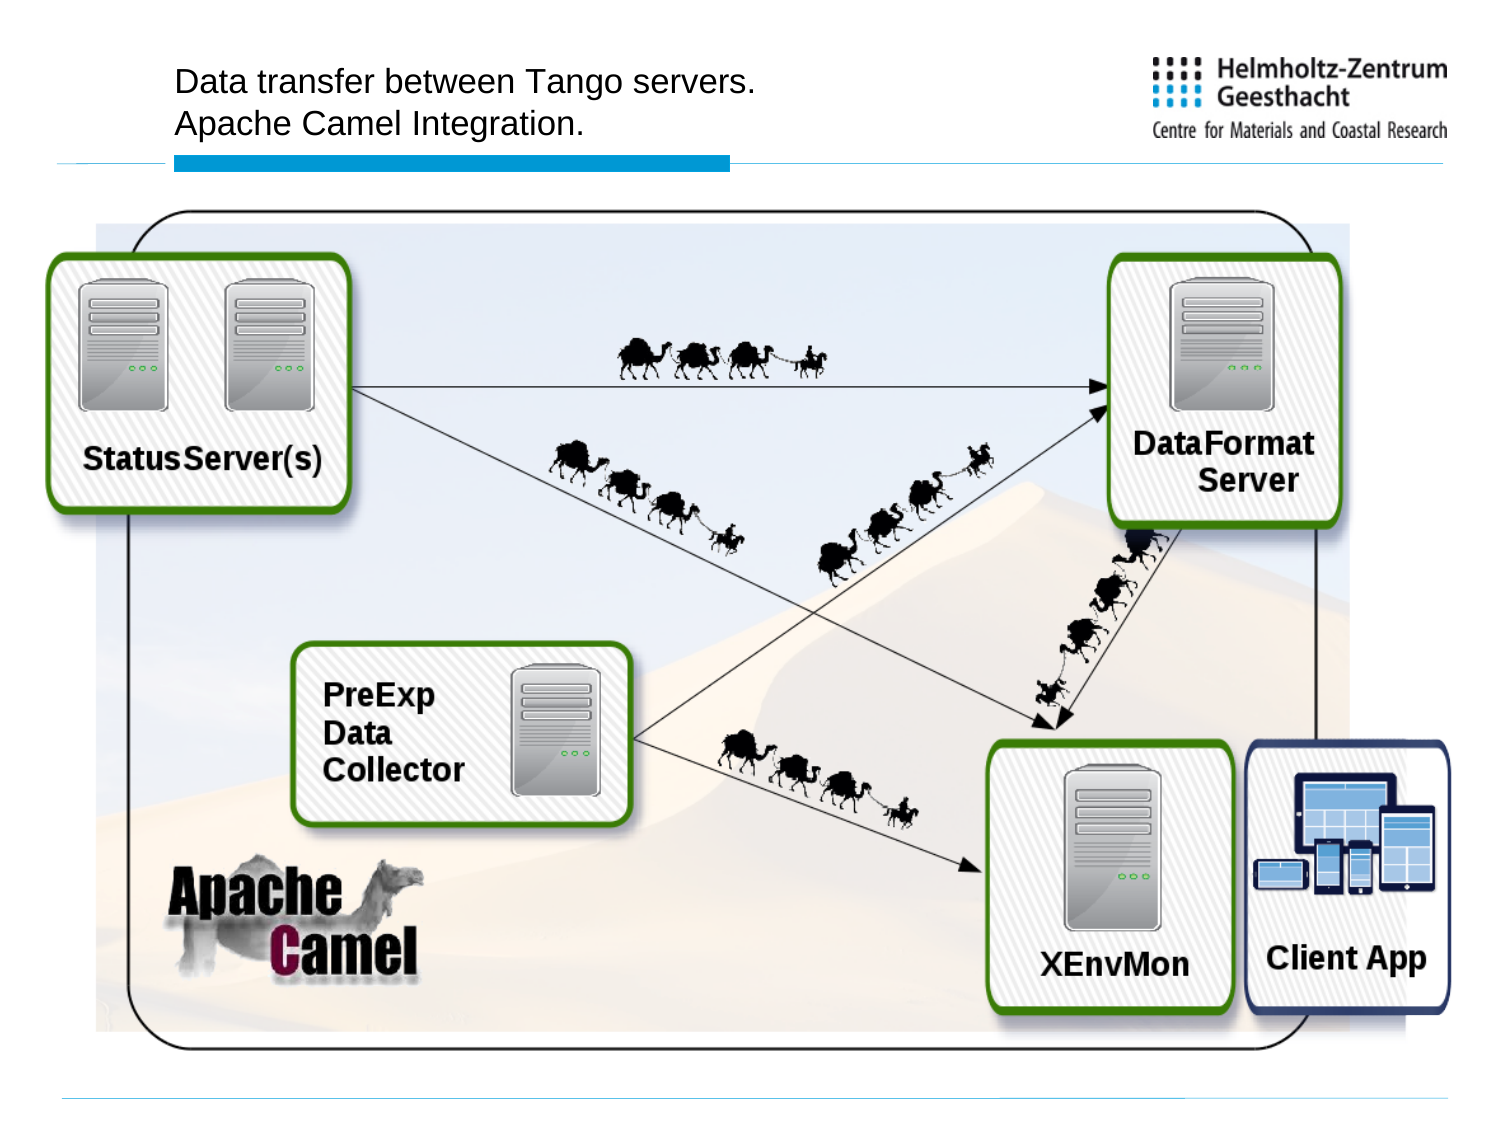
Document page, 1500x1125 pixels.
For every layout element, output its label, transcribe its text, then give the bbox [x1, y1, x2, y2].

picture [1153, 57, 1447, 138]
text_box Data transfer between Tango servers. Apache Camel Integration. [174, 58, 1124, 143]
picture [30, 195, 1458, 1065]
